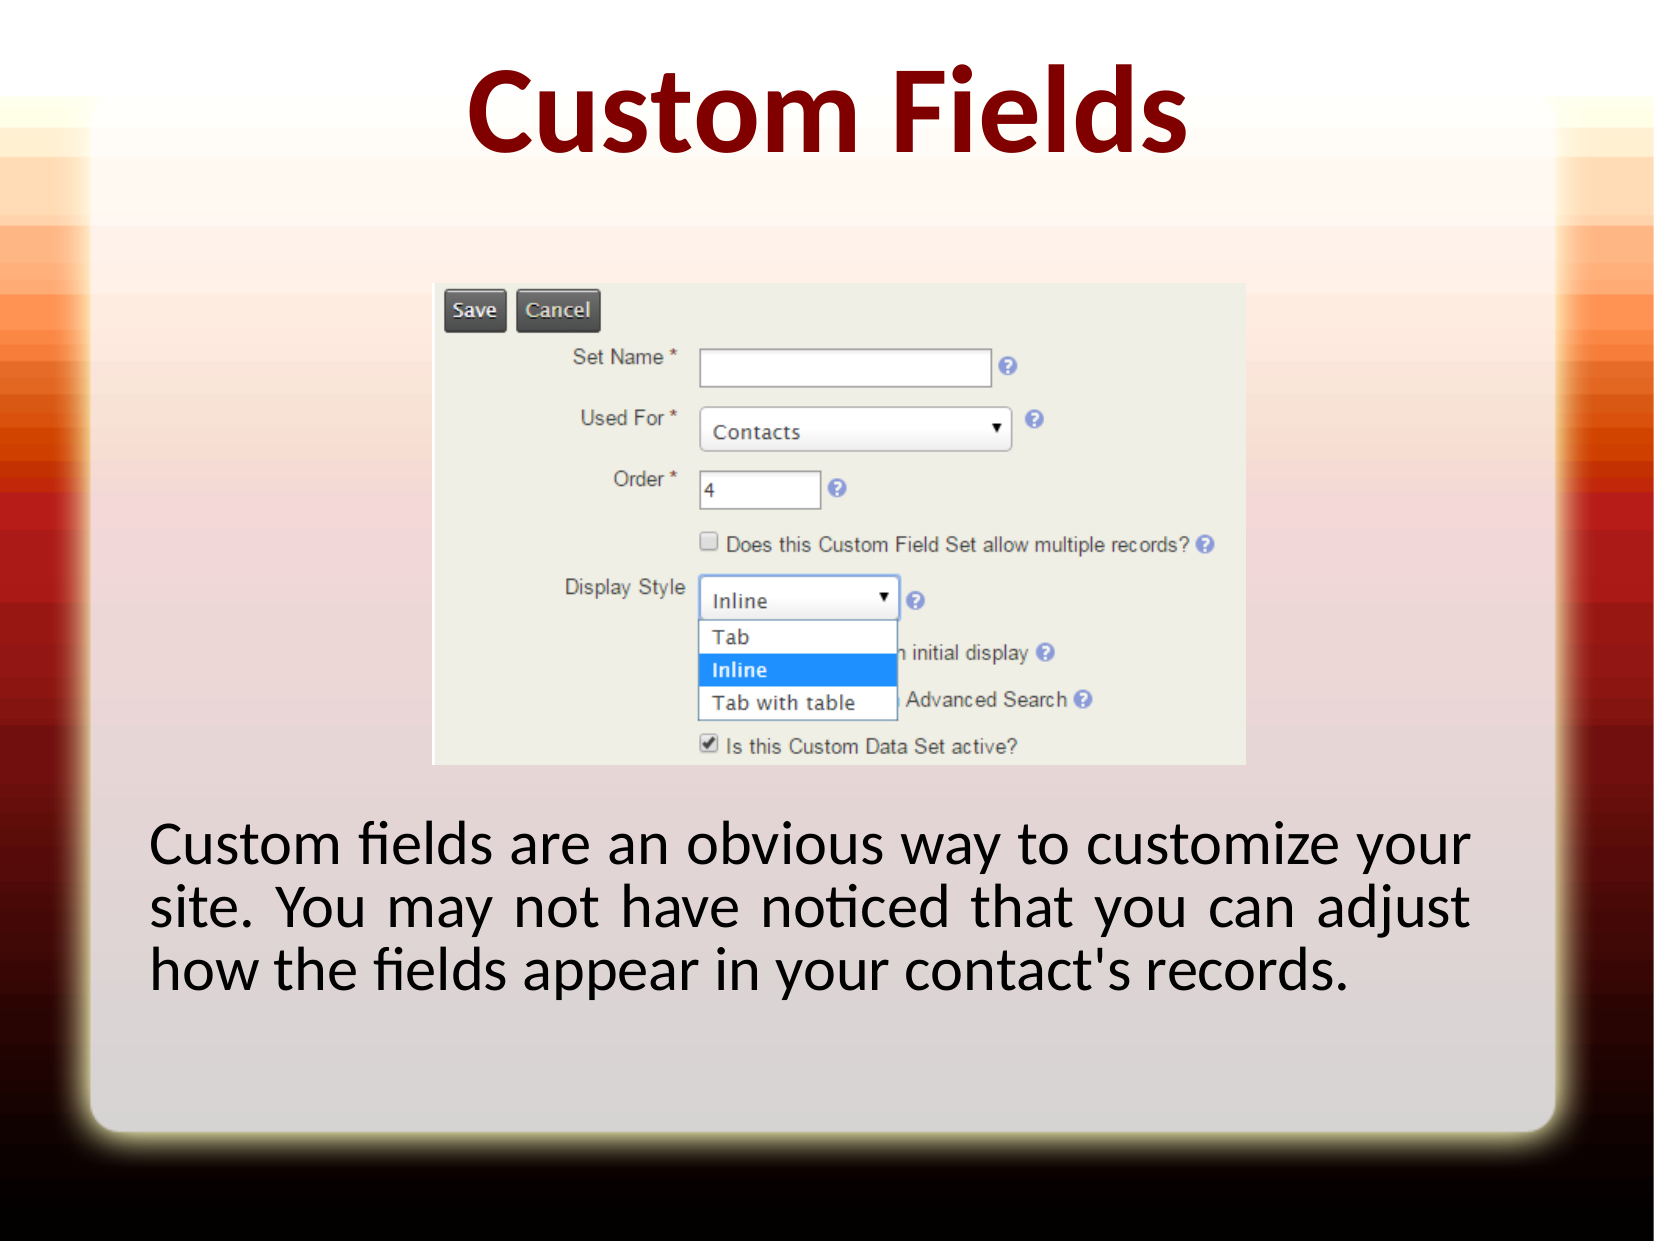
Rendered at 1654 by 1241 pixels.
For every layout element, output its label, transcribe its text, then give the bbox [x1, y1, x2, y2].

text_box Custom fields are an obvious way to customize your site. You may not have noticed that you can adjust how the fields appear in your contact's records. [135, 810, 1546, 1054]
picture [0, 0, 1654, 1241]
title Custom Fields [120, 17, 1538, 226]
